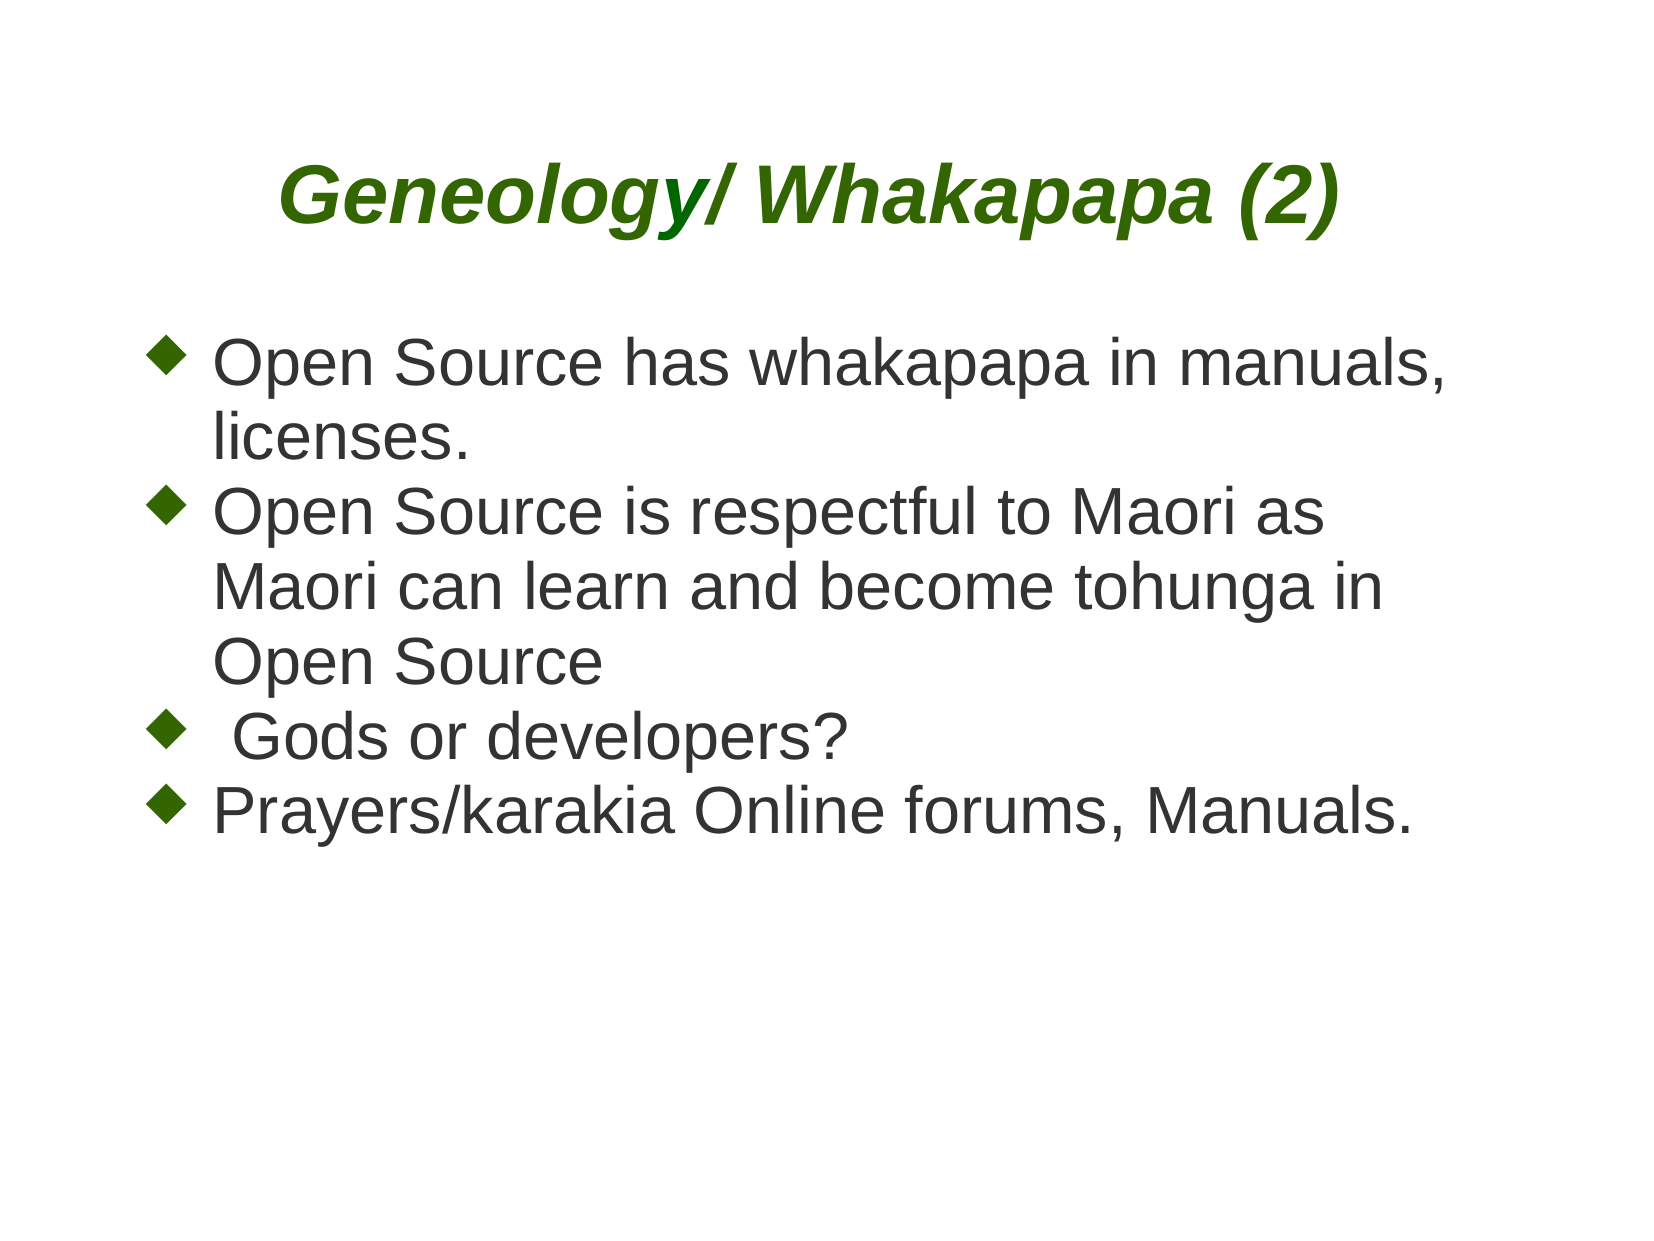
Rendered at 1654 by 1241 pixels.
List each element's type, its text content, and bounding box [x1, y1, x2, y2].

title Geneology/ Whakapapa (2) [82, 90, 1536, 298]
list Open Source has whakapapa in manuals, licenses. Open Source is respectful to Maori as Maori can learn and become tohunga in Open Source Gods or developers? Prayers/karakia Online forums, Manuals. [129, 324, 1489, 975]
